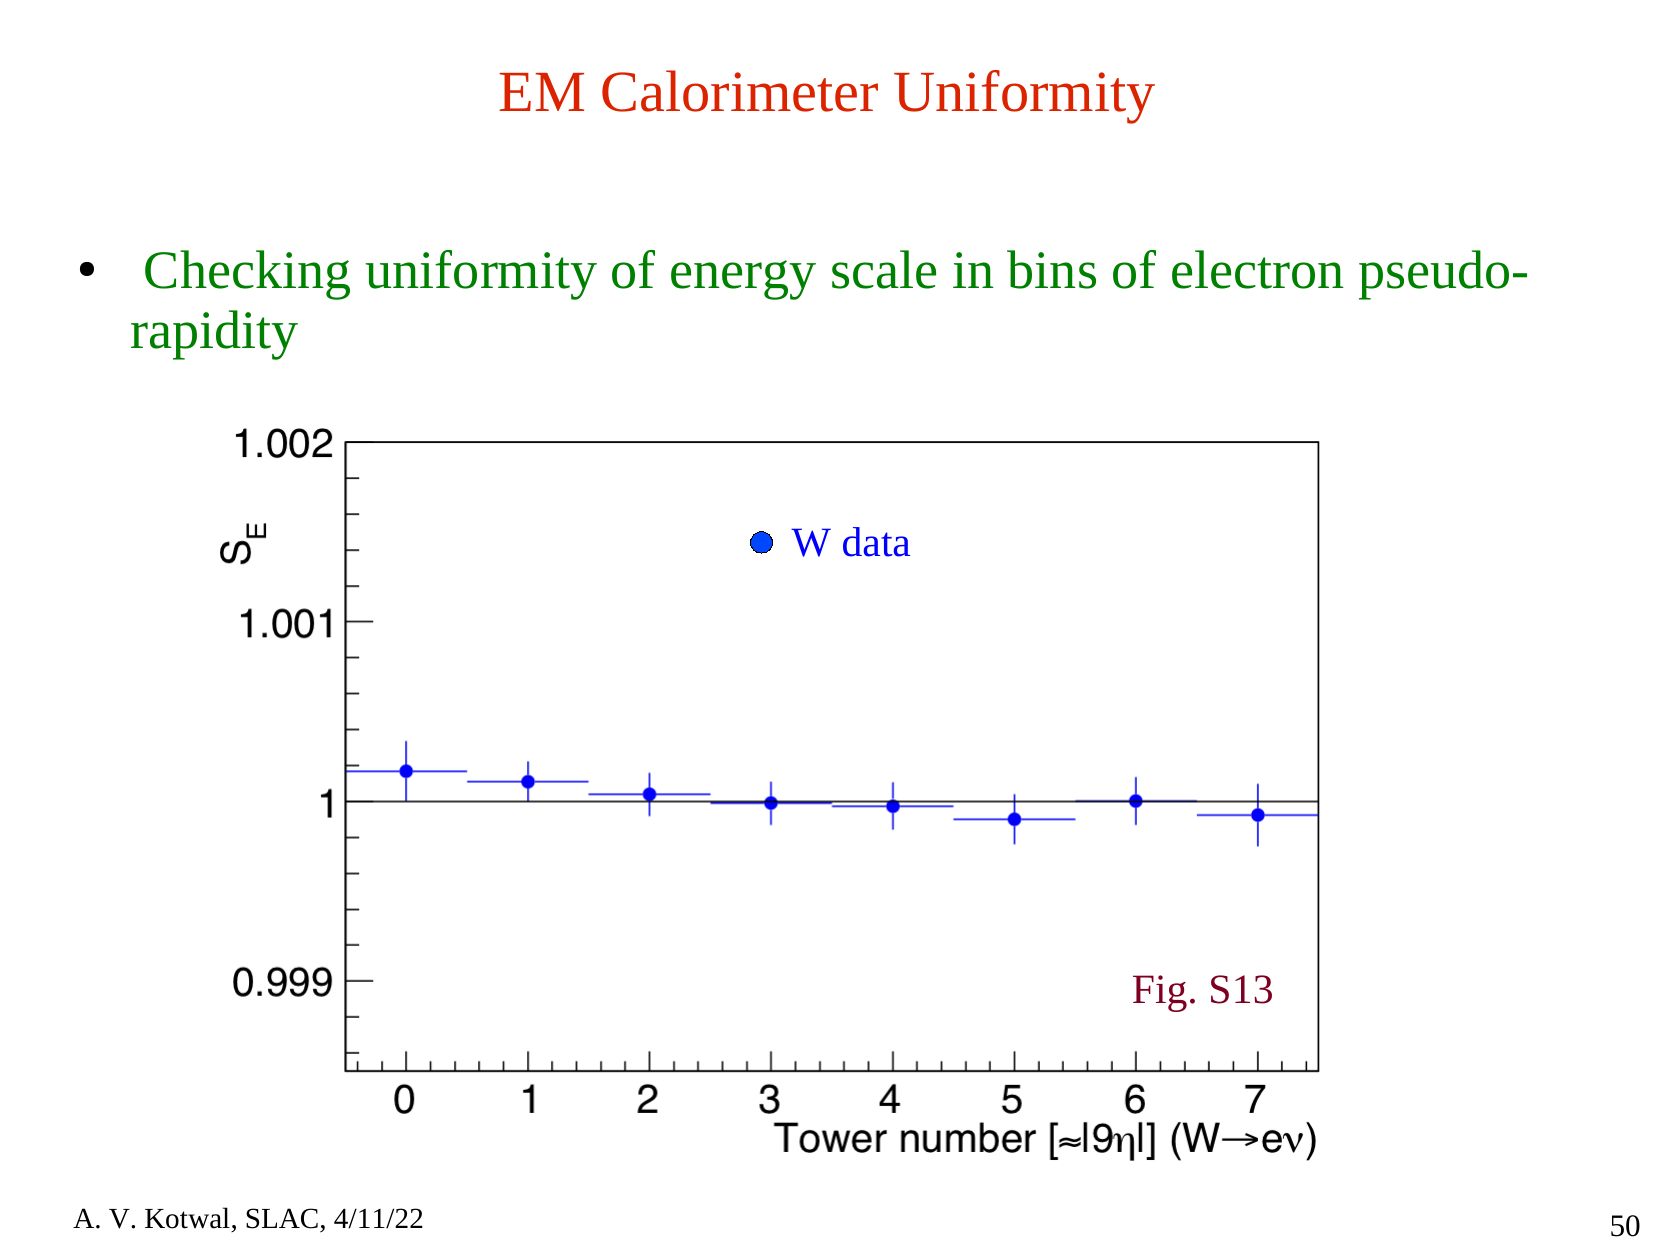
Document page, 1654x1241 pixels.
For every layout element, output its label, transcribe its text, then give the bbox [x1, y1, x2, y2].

picture [183, 388, 1365, 1189]
text_box [750, 531, 773, 554]
title EM Calorimeter Uniformity [121, 37, 1534, 145]
text_box W data [791, 519, 912, 579]
list Checking uniformity of energy scale in bins of electron pseudo-rapidity [59, 163, 1642, 529]
text_box Fig. S13 [1131, 965, 1274, 1013]
